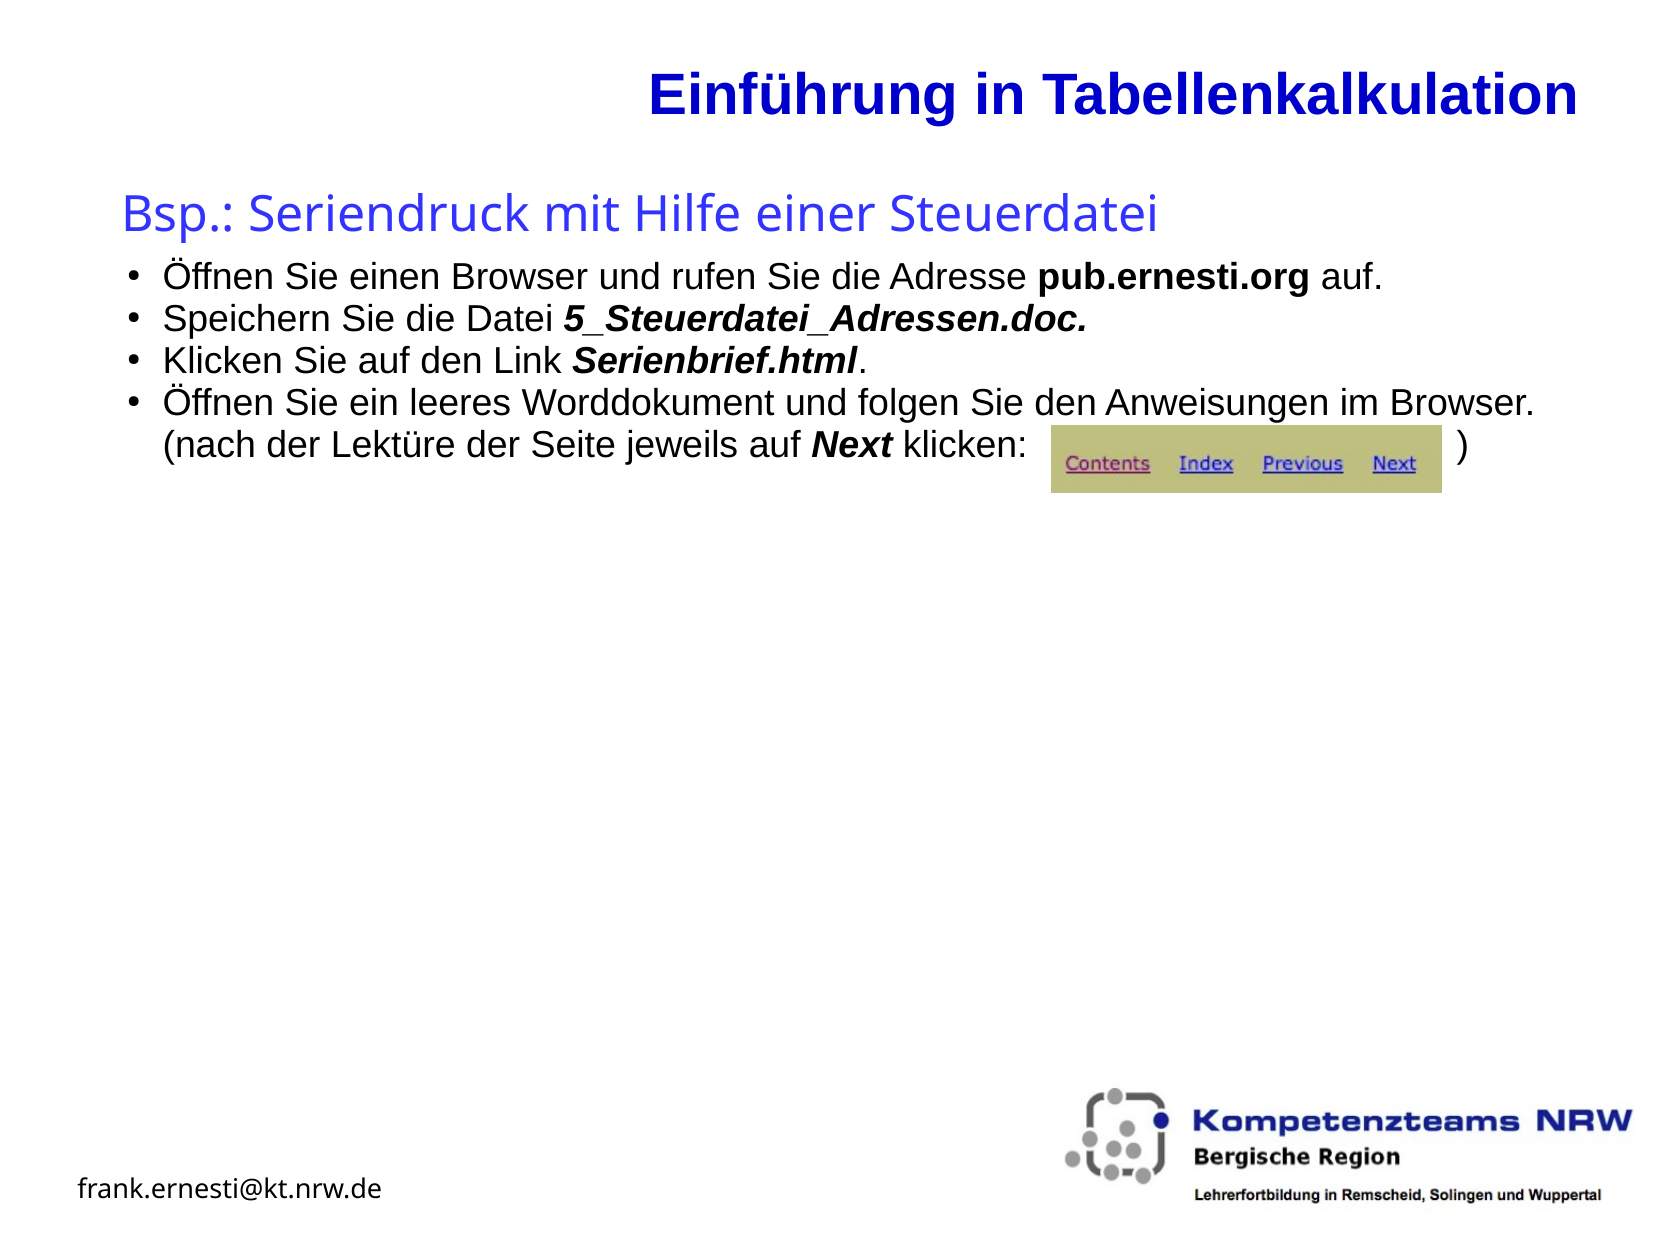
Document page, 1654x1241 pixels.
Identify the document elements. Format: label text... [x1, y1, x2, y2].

picture [1037, 1074, 1642, 1225]
text_box frank.ernesti@kt.nrw.de [62, 1162, 378, 1205]
text_box Öffnen Sie einen Browser und rufen Sie die Adresse pub.ernesti.org auf. Speichern Sie die Datei 5_Steuerdatei_Adressen.doc. Klicken Sie auf den Link Serienbrief.html. Öffnen Sie ein leeres Worddokument und folgen Sie den Anweisungen im Browser. (nach der Lektüre der Seite jeweils auf Next klicken: ) [112, 248, 1554, 473]
table_header [95, 55, 401, 135]
picture [1051, 425, 1442, 493]
table_header Einführung in Tabellenkalkulation [402, 55, 1594, 135]
text_box Bsp.: Seriendruck mit Hilfe einer Steuerdatei [106, 170, 1121, 242]
